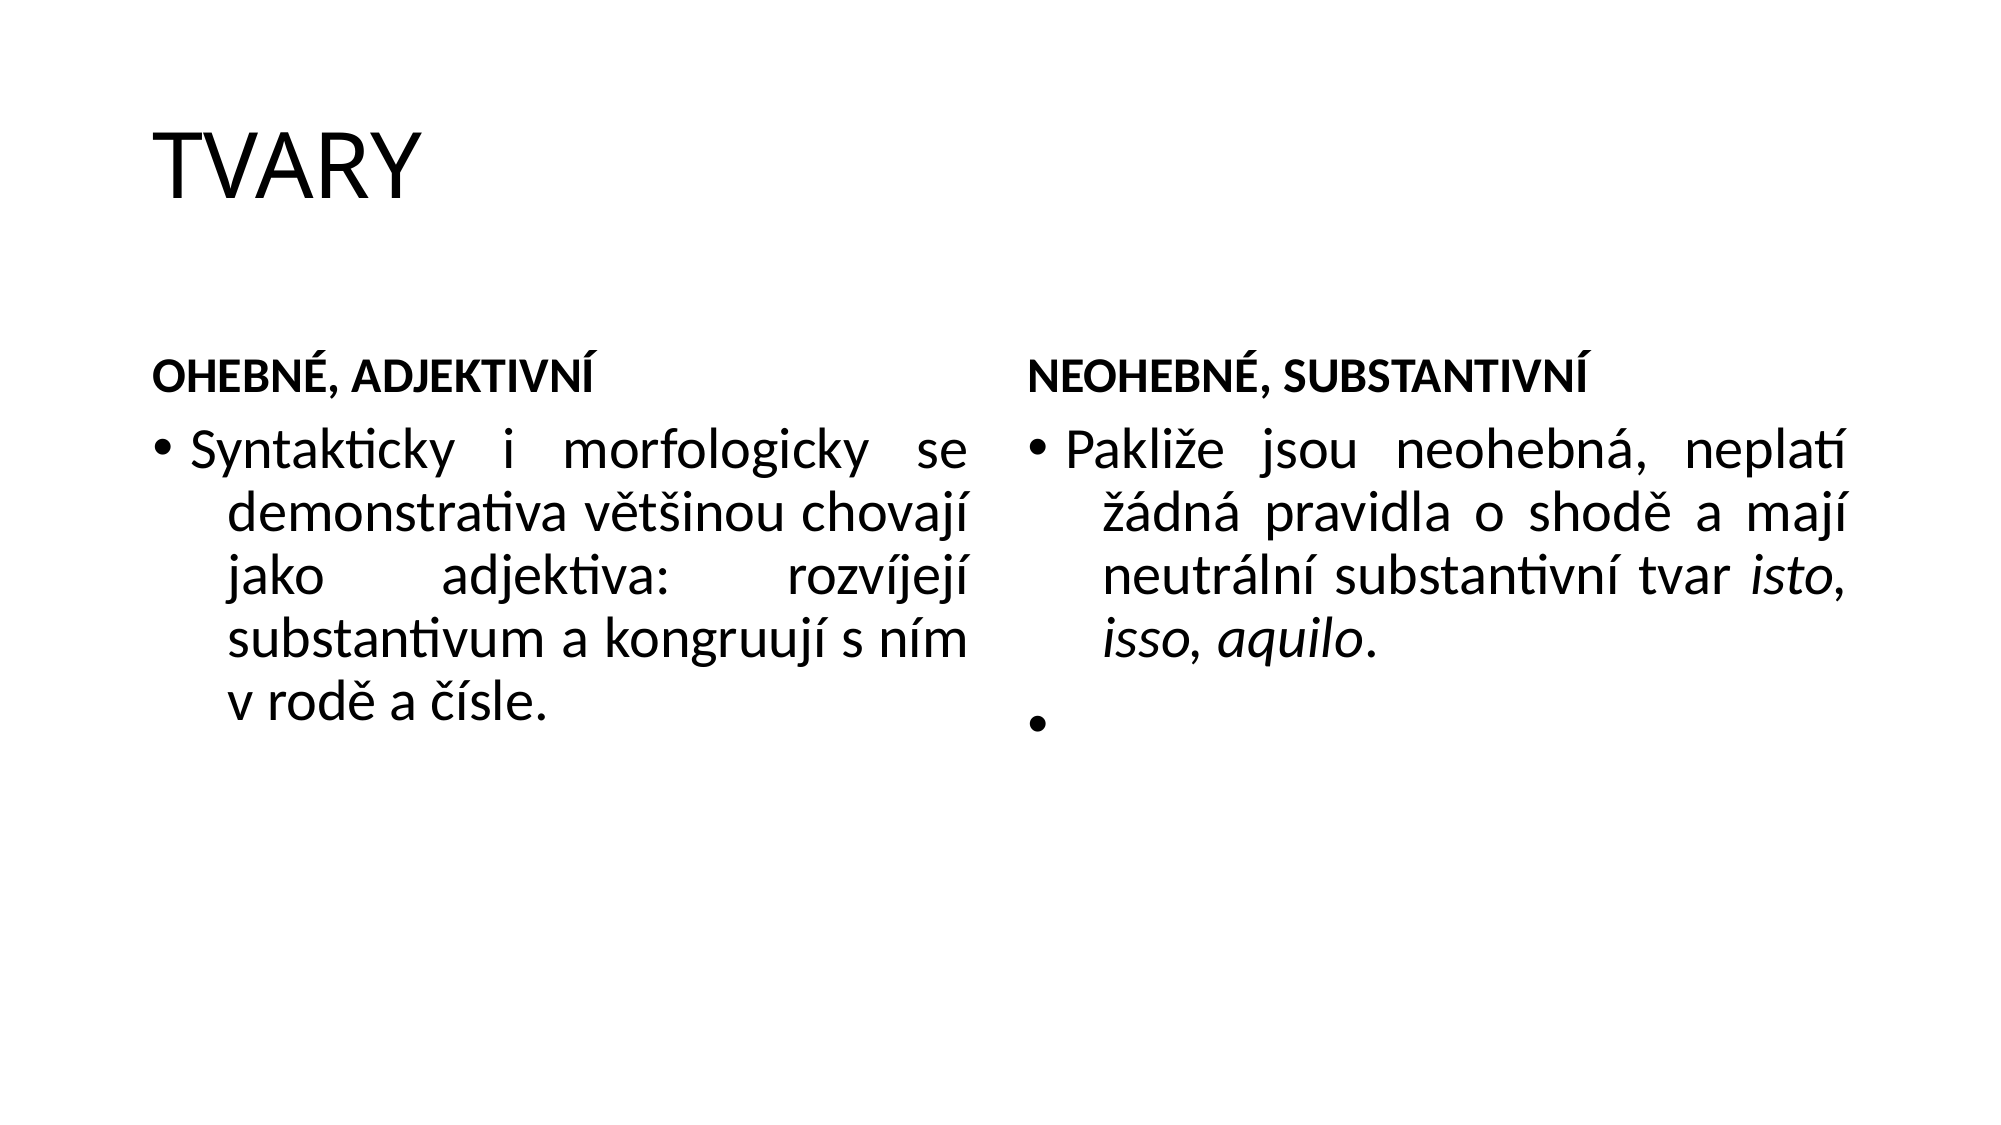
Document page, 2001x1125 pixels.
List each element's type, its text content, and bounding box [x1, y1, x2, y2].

list Pakliže jsou neohebná, neplatí žádná pravidla o shodě a mají neutrální substantivní tvar isto, isso, aquilo. [1012, 410, 1863, 1016]
list Syntakticky i morfologicky se demonstrativa většinou chovají jako adjektiva: rozvíjejí substantivum a kongruují s ním v rodě a čísle. [137, 410, 984, 1016]
list NEOHEBNÉ, SUBSTANTIVNÍ [1012, 275, 1863, 410]
list OHEBNÉ, ADJEKTIVNÍ [137, 275, 984, 410]
title TVARY [137, 59, 1863, 278]
